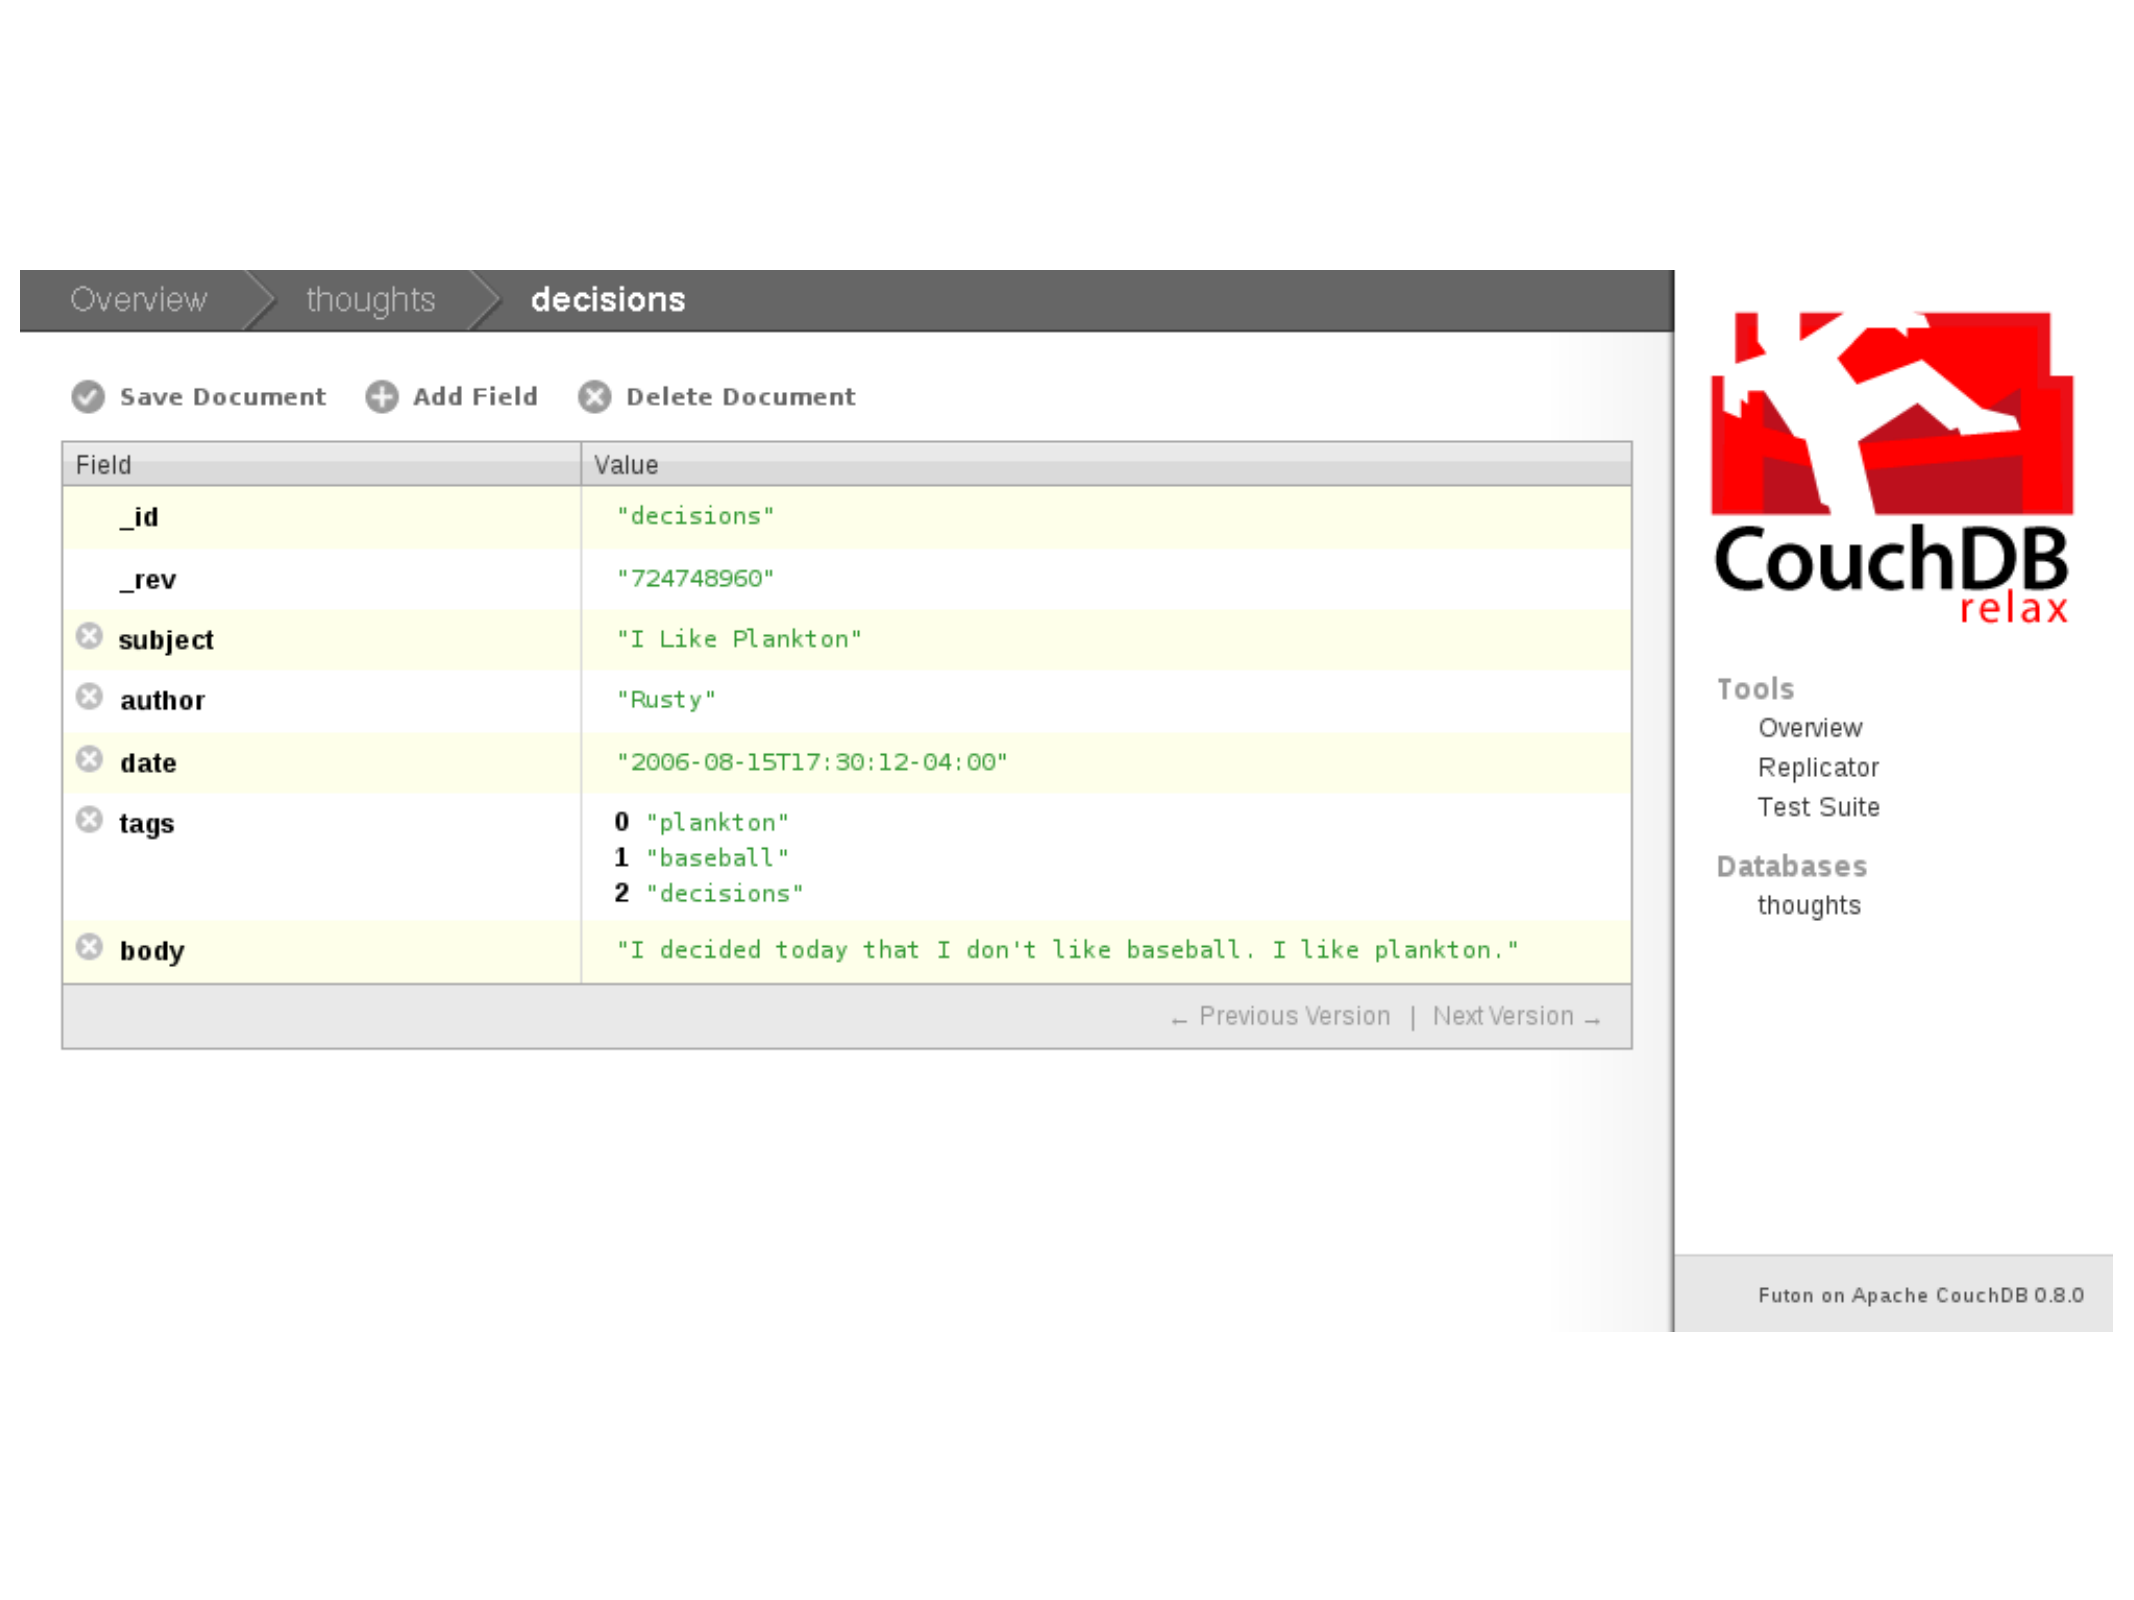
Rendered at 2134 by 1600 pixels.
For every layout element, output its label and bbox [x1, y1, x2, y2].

picture [20, 270, 2113, 1332]
